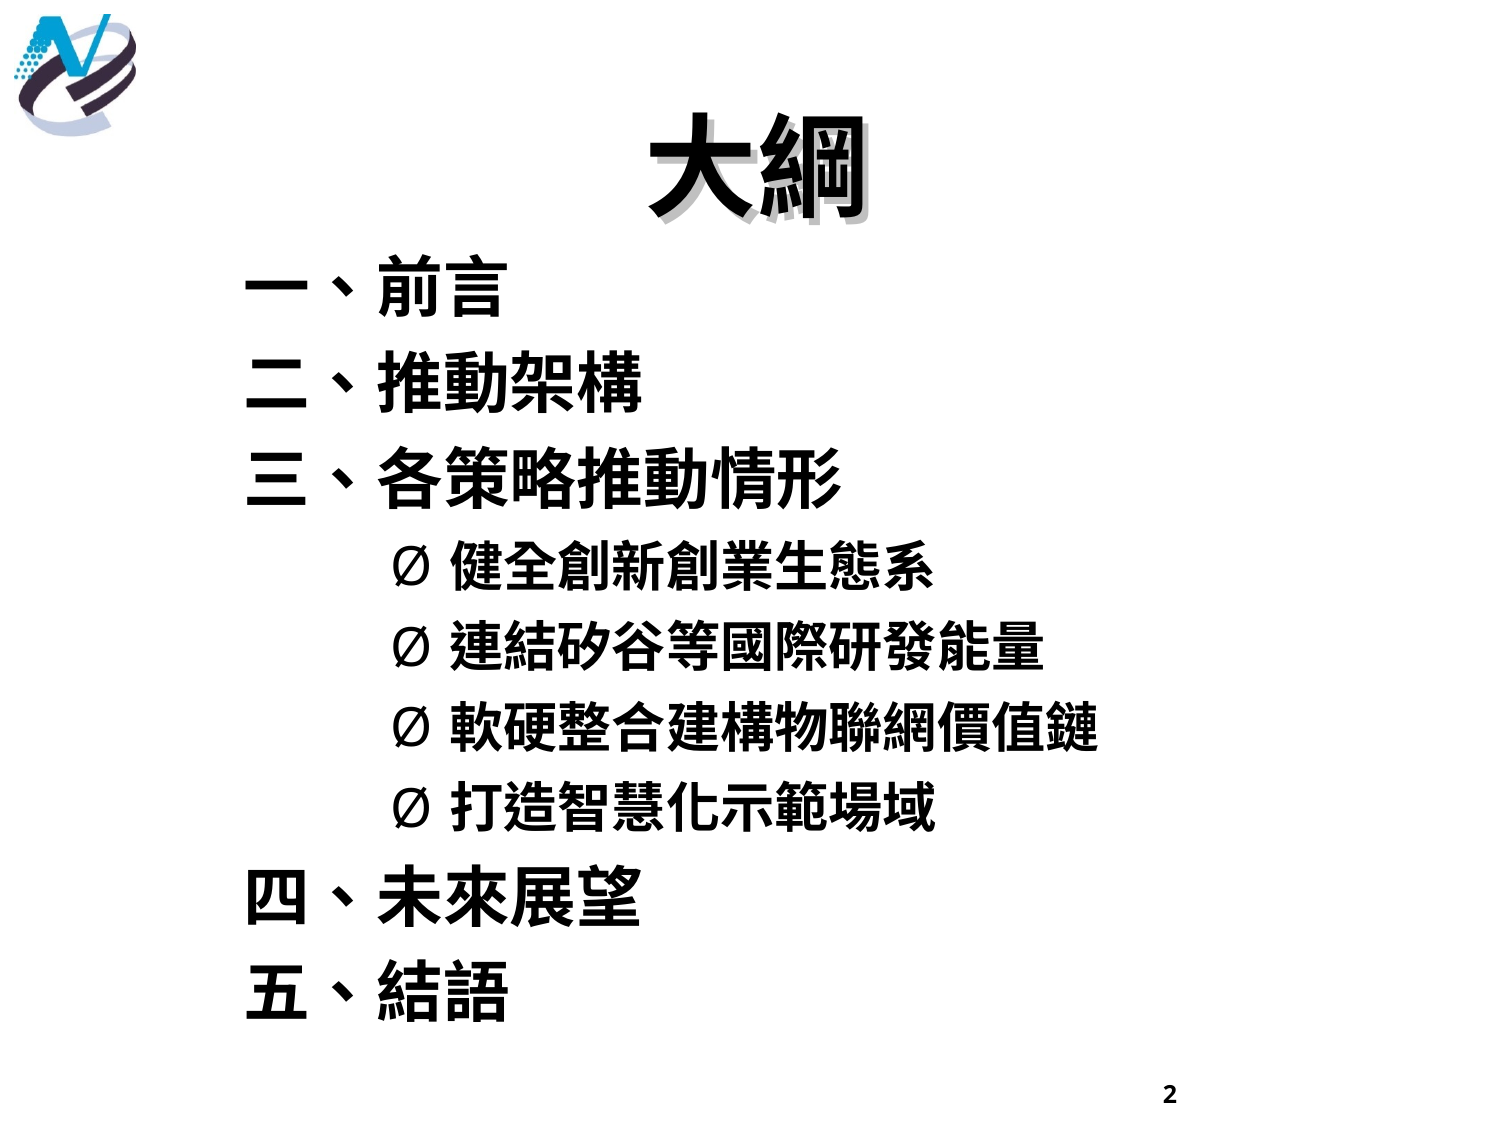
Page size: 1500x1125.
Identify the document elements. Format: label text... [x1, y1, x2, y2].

text_box 大綱 [498, 88, 1017, 237]
text_box 2 [1147, 1065, 1498, 1125]
text_box 一、前言 二、推動架構 三、各策略推動情形 健全創新創業生態系 連結矽谷等國際研發能量 軟硬整合建構物聯網價值鏈 打造智慧化示範場域 四、未來展望 五、結語 [228, 237, 1320, 1054]
